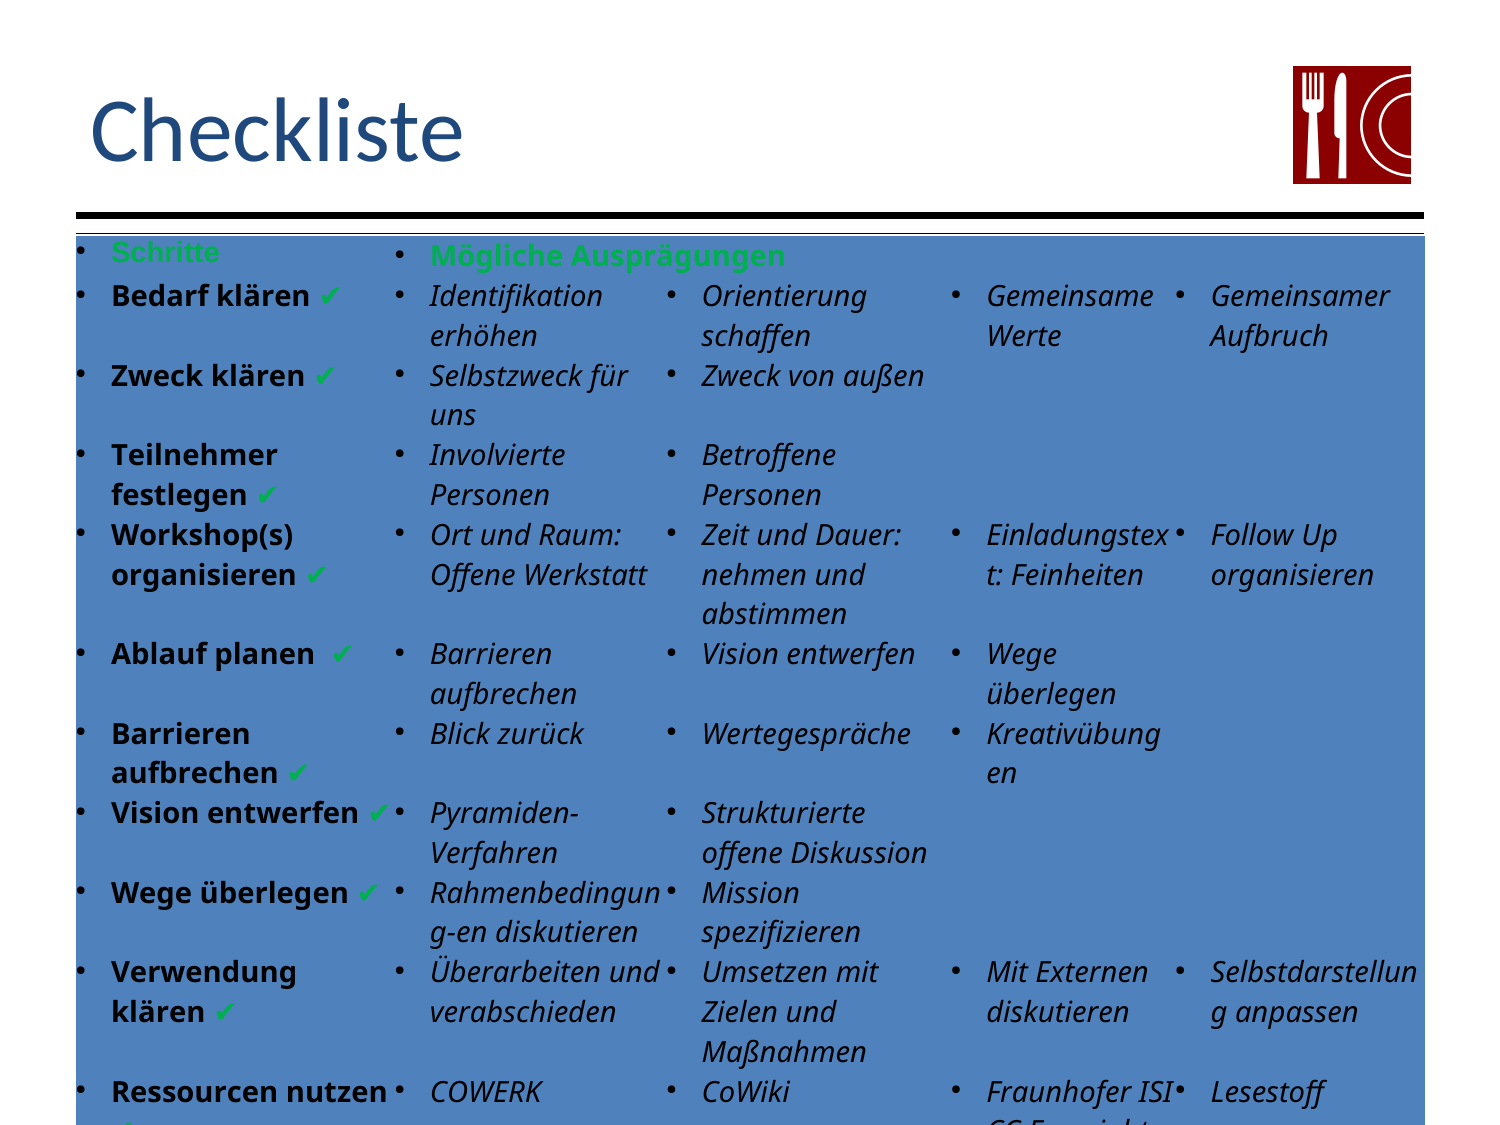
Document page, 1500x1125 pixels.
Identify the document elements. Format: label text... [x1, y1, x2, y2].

title Checkliste [75, 45, 1426, 233]
table_cell Identifikation erhöhen [395, 275, 666, 355]
table_cell Selbstzweck für uns [395, 355, 666, 434]
table_cell Wege überlegen [951, 633, 1175, 713]
table_cell [1175, 633, 1425, 713]
table_header Schritte [76, 236, 395, 275]
table_cell Vision entwerfen [666, 633, 951, 713]
table_cell Betroffene Personen [666, 434, 951, 514]
table_cell Ablauf planen ✔ [76, 633, 395, 713]
table_cell Überarbeiten und verabschieden [395, 951, 666, 1071]
table_cell Rahmenbedingung-en diskutieren [395, 872, 666, 951]
table_cell [951, 872, 1175, 951]
table_cell [951, 792, 1175, 872]
picture [1293, 66, 1411, 184]
table_cell Barrieren aufbrechen ✔ [76, 713, 395, 792]
table_cell [1175, 434, 1425, 514]
table_cell Bedarf klären ✔ [76, 275, 395, 355]
table_cell Vision entwerfen ✔ [76, 792, 395, 872]
table_cell [1175, 713, 1425, 792]
table_cell CoWiki [666, 1071, 951, 1125]
table_cell Wege überlegen ✔ [76, 872, 395, 951]
table_cell Involvierte Personen [395, 434, 666, 514]
table_cell Einladungstext: Feinheiten [951, 514, 1175, 633]
table_cell Fraunhofer ISI CC Foresight [951, 1071, 1175, 1125]
table_cell Gemeinsamer Aufbruch [1175, 275, 1425, 355]
table_cell Gemeinsame Werte [951, 275, 1175, 355]
table_cell [951, 434, 1175, 514]
table_cell Kreativübungen [951, 713, 1175, 792]
table_cell Zweck von außen [666, 355, 951, 434]
table_cell Strukturierte offene Diskussion [666, 792, 951, 872]
table_cell Pyramiden-Verfahren [395, 792, 666, 872]
table_cell Orientierung schaffen [666, 275, 951, 355]
table_cell Mit Externen diskutieren [951, 951, 1175, 1071]
table_cell Zweck klären ✔ [76, 355, 395, 434]
table_cell [1175, 355, 1425, 434]
table_cell Umsetzen mit Zielen und Maßnahmen [666, 951, 951, 1071]
table_cell Ressourcen nutzen ✔ [76, 1071, 395, 1125]
table_cell COWERK [395, 1071, 666, 1125]
table_cell Selbstdarstellung anpassen [1175, 951, 1425, 1071]
table_header Mögliche Ausprägungen [395, 236, 1425, 275]
table_cell [1175, 872, 1425, 951]
table_cell Blick zurück [395, 713, 666, 792]
table_cell Lesestoff [1175, 1071, 1425, 1125]
table_cell [951, 355, 1175, 434]
table_cell [1175, 792, 1425, 872]
table_cell Wertegespräche [666, 713, 951, 792]
table_cell Barrieren aufbrechen [395, 633, 666, 713]
table_cell Workshop(s) organisieren ✔ [76, 514, 395, 633]
table_cell Ort und Raum: Offene Werkstatt [395, 514, 666, 633]
table_cell Follow Up organisieren [1175, 514, 1425, 633]
table_cell Verwendung klären ✔ [76, 951, 395, 1071]
table_cell Zeit und Dauer: nehmen und abstimmen [666, 514, 951, 633]
table_cell Mission spezifizieren [666, 872, 951, 951]
table_cell Teilnehmer festlegen ✔ [76, 434, 395, 514]
